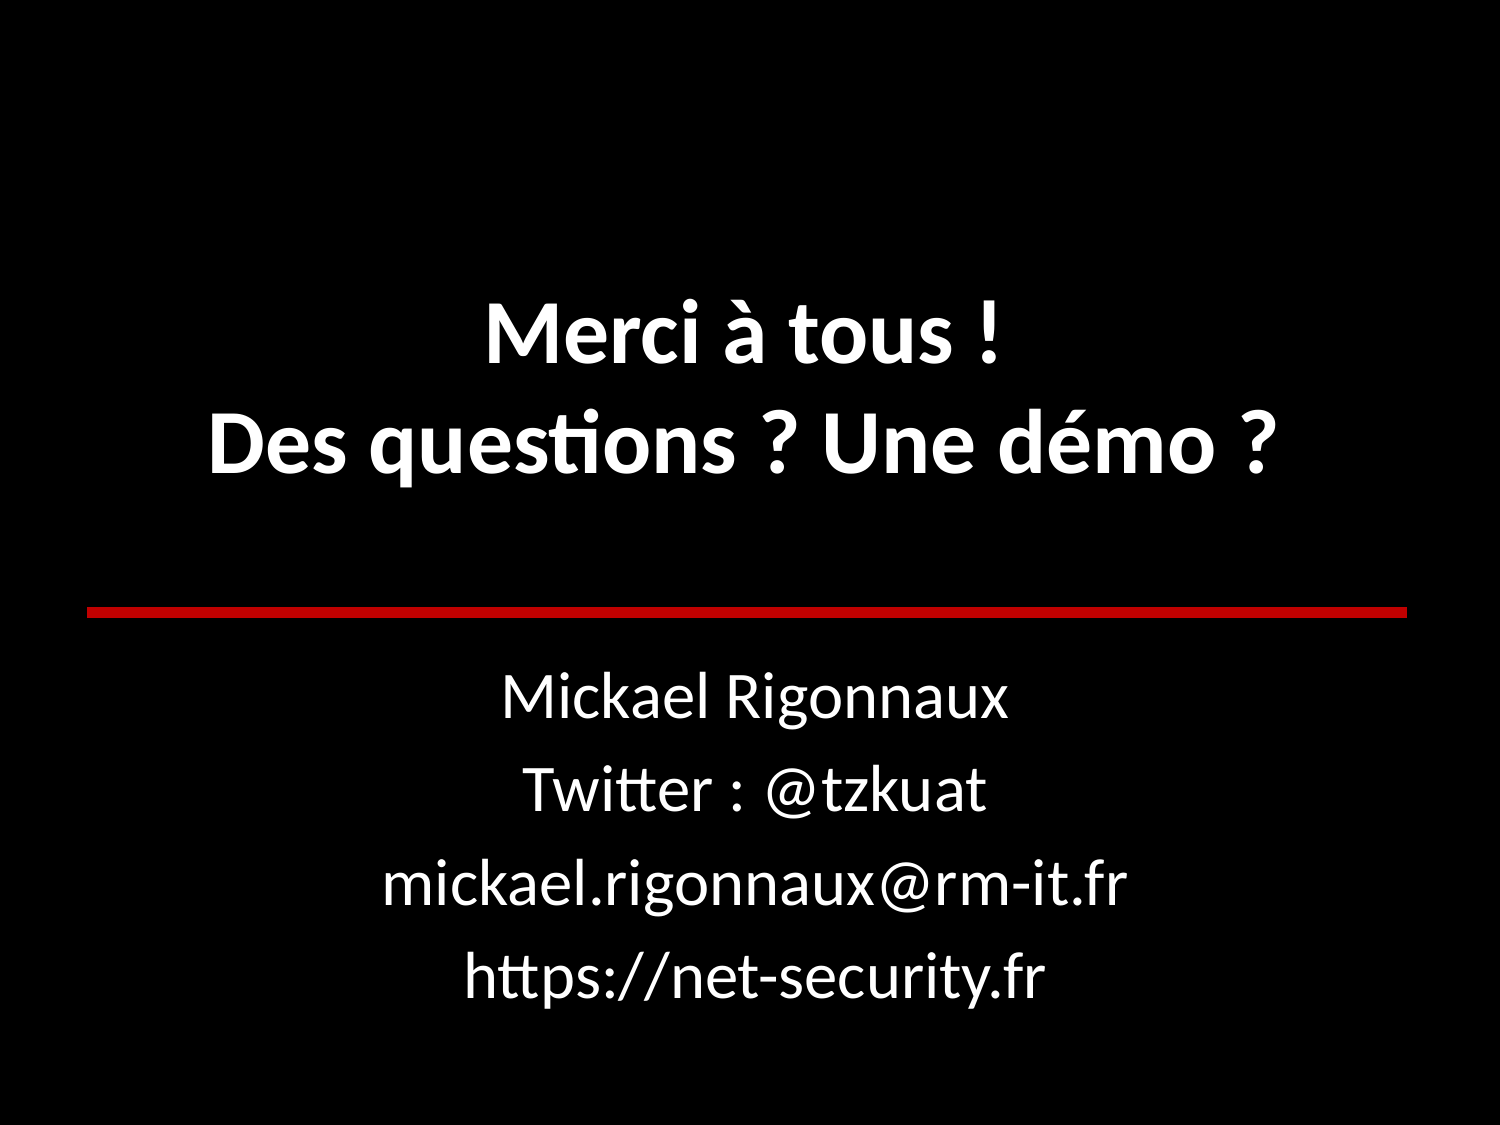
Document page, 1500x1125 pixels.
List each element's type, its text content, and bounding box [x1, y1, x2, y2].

subtitle Mickael Rigonnaux Twitter : @tzkuat mickael.rigonnaux@rm-it.fr https://net-security.fr [70, 472, 1440, 1040]
title Merci à tous ! Des questions ? Une démo ? [106, 260, 1382, 472]
